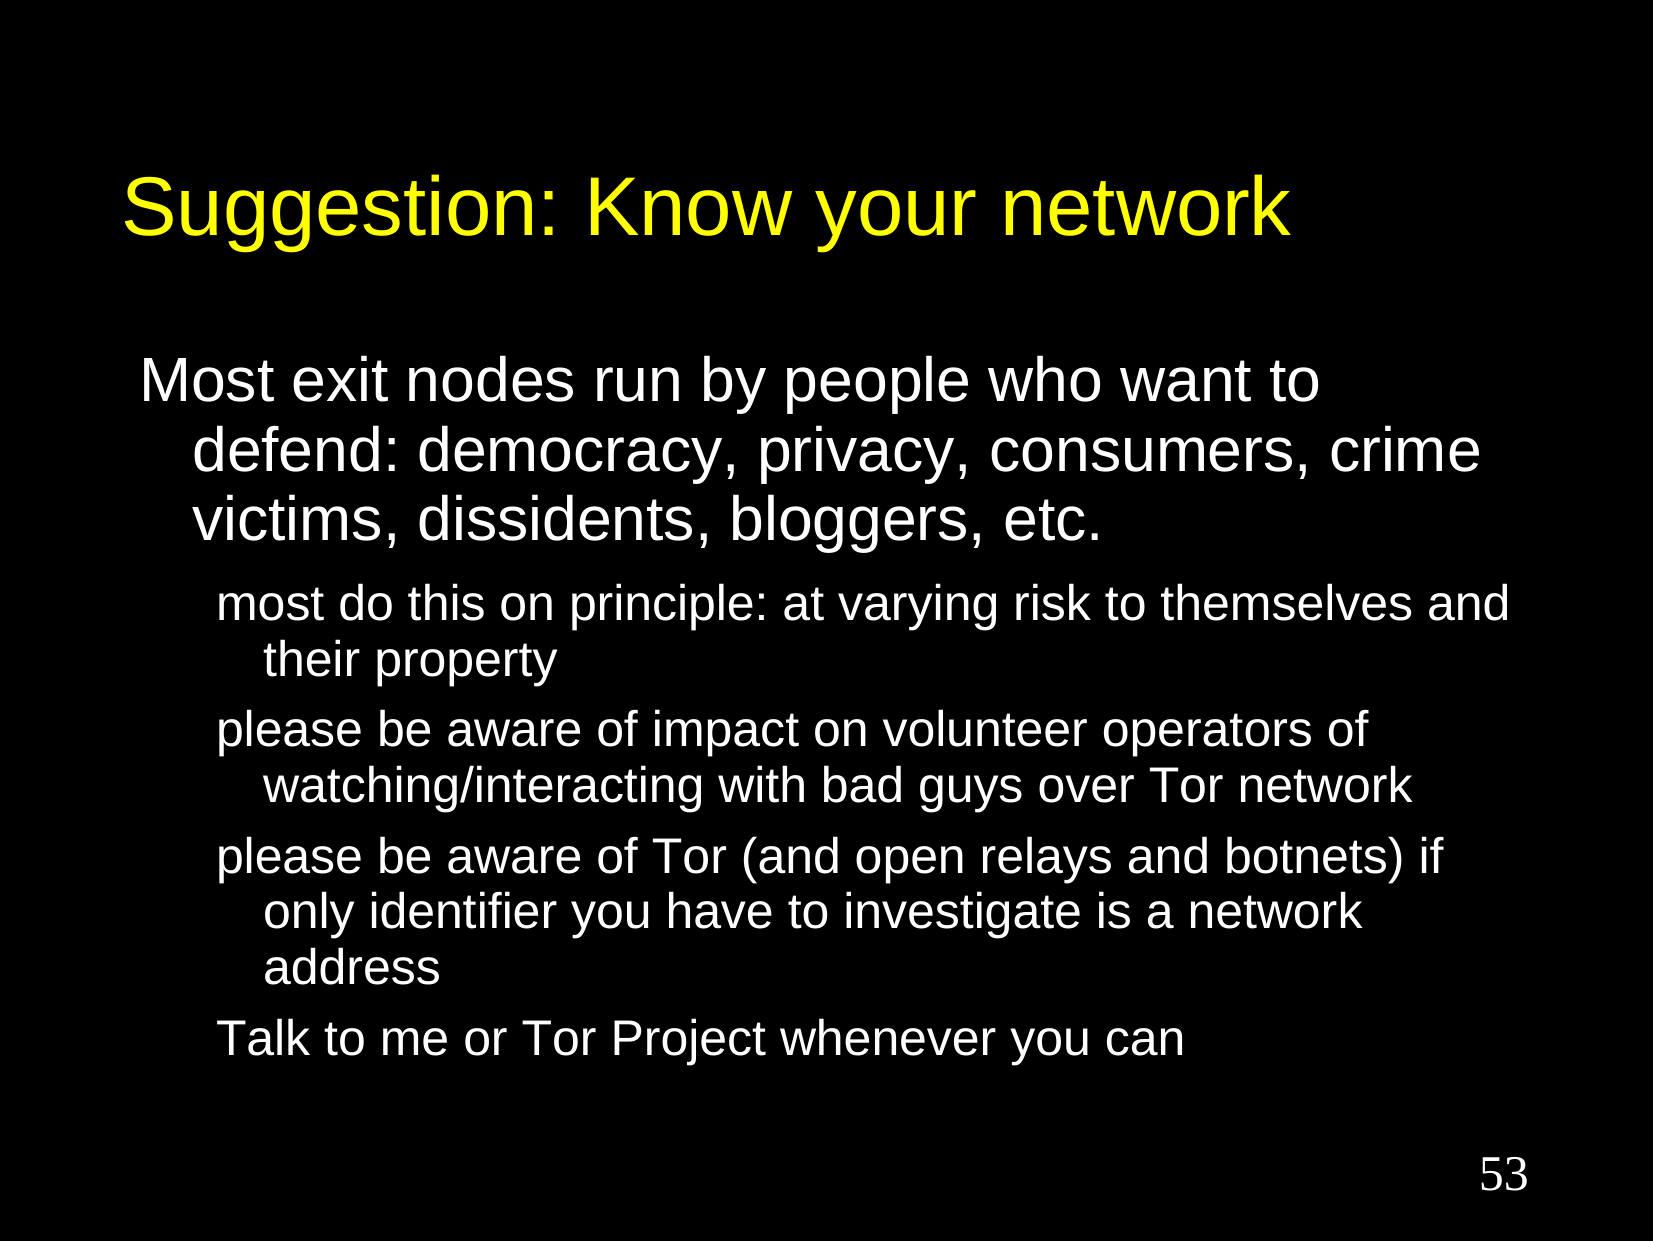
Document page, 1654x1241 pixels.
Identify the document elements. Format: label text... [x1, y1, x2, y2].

title Suggestion: Know your network [121, 102, 1534, 311]
list Most exit nodes run by people who want to defend: democracy, privacy, consumers, crime victims, dissidents, bloggers, etc. most do this on principle: at varying risk to themselves and their property please be aware of impact on volunteer operators of watching/interacting with bad guys over Tor network please be aware of Tor (and open relays and botnets) if only identifier you have to investigate is a network address Talk to me or Tor Project whenever you can [121, 344, 1534, 1127]
